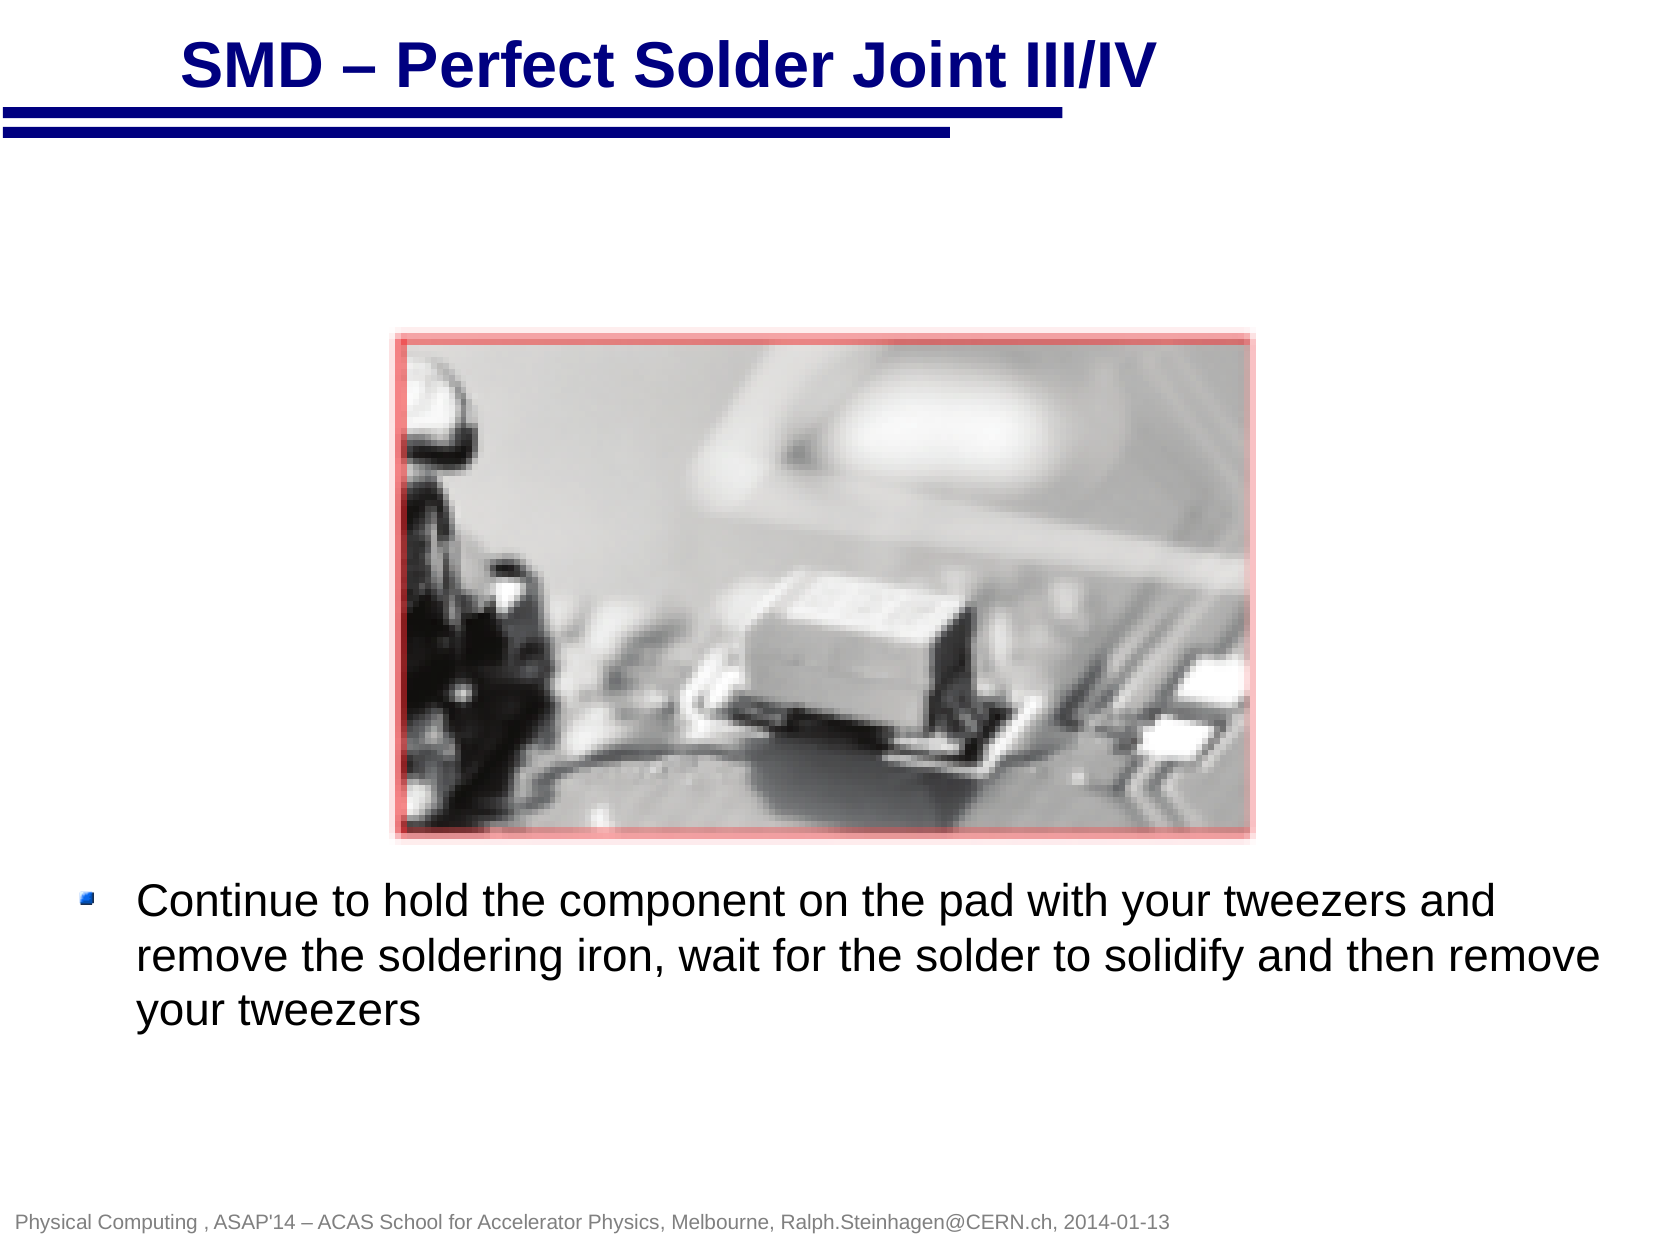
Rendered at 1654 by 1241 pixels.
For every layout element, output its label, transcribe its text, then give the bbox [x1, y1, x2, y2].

picture [372, 316, 1268, 863]
list Continue to hold the component on the pad with your tweezers and remove the soldering iron, wait for the solder to solidify and then remove your tweezers [65, 862, 1628, 1205]
title SMD – Perfect Solder Joint III/IV [165, 0, 1323, 124]
